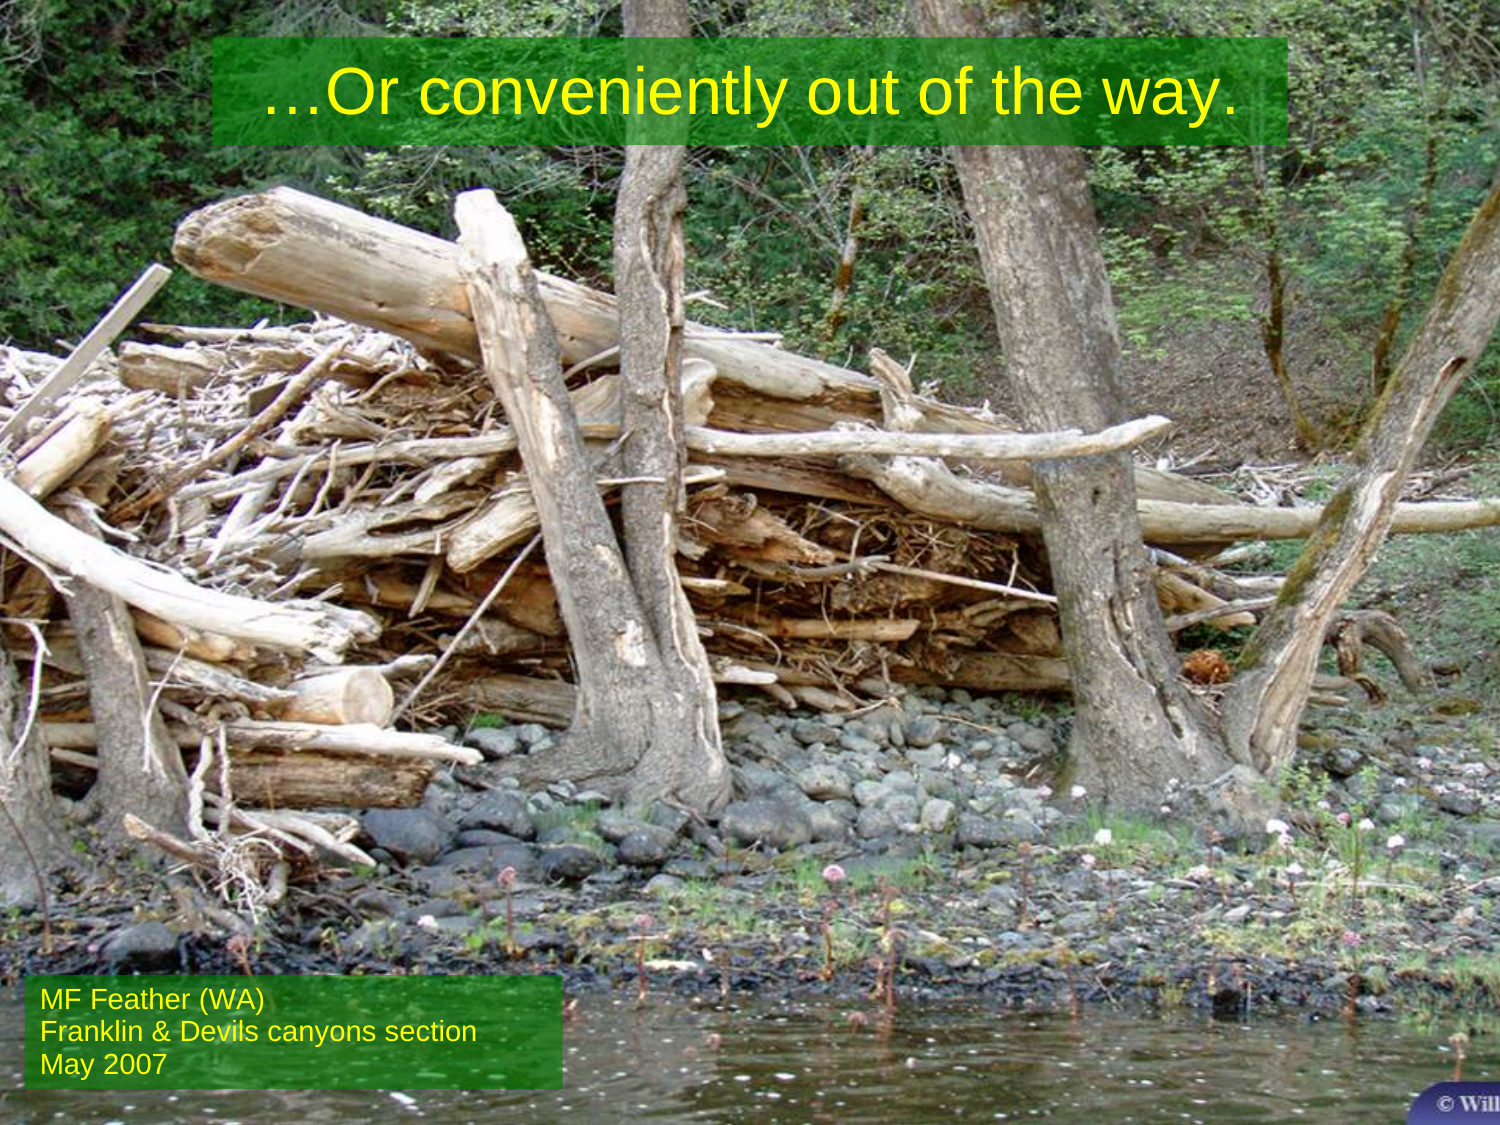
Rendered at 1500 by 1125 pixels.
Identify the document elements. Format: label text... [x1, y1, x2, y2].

text_box …Or conveniently out of the way. [212, 37, 1288, 146]
picture [0, 0, 1500, 1125]
text_box MF Feather (WA) Franklin & Devils canyons section May 2007 [24, 975, 563, 1089]
